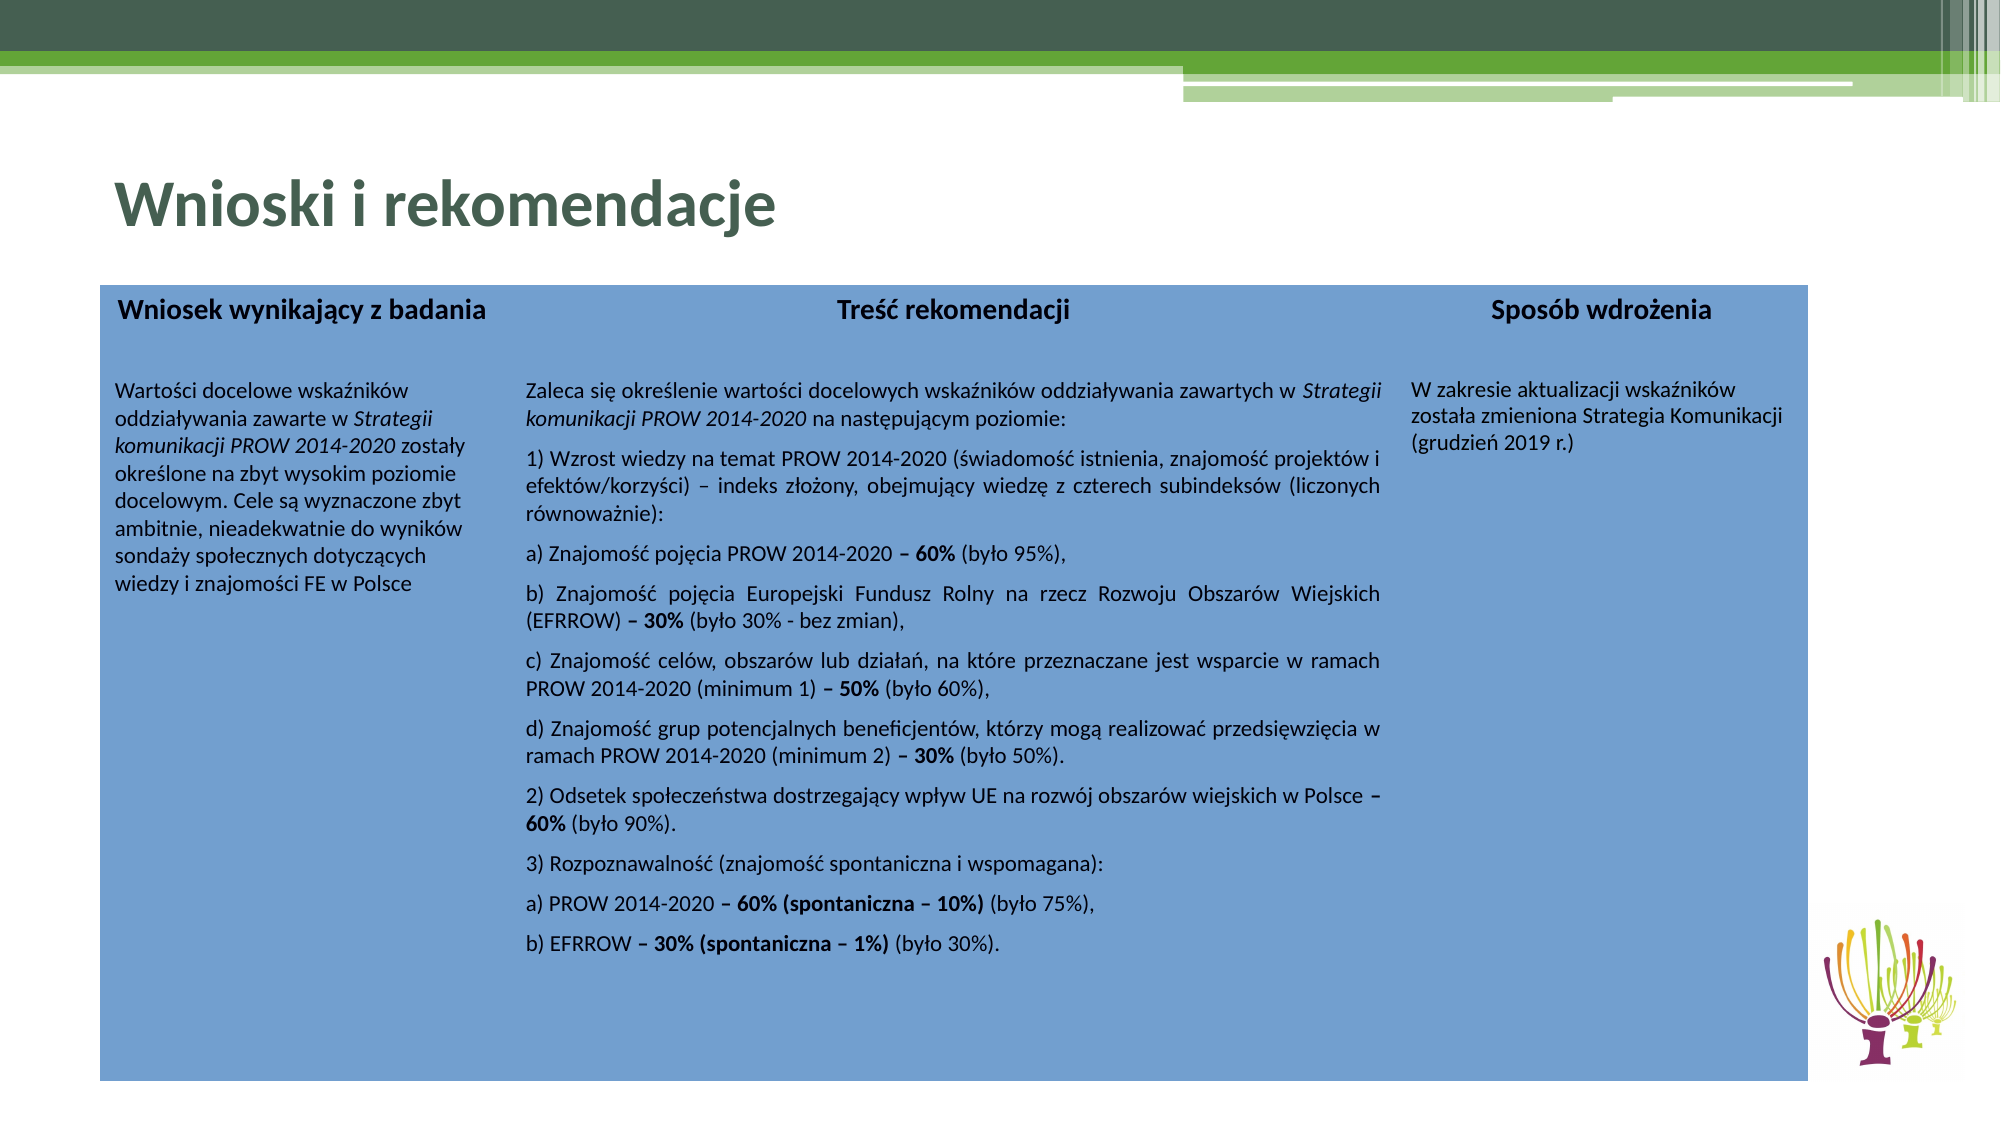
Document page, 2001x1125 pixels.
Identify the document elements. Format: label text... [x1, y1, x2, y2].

table_header Sposób wdrożenia [1396, 285, 1808, 369]
table_header Treść rekomendacji [511, 285, 1396, 369]
table_cell Zaleca się określenie wartości docelowych wskaźników oddziaływania zawartych w Strategii komunikacji PROW 2014-2020 na następującym poziomie: 1) Wzrost wiedzy na temat PROW 2014-2020 (świadomość istnienia, znajomość projektów i efektów/korzyści) – indeks złożony, obejmujący wiedzę z czterech subindeksów (liczonych równoważnie): a) Znajomość pojęcia PROW 2014-2020 – 60% (było 95%), b) Znajomość pojęcia Europejski Fundusz Rolny na rzecz Rozwoju Obszarów Wiejskich (EFRROW) – 30% (było 30% - bez zmian), c) Znajomość celów, obszarów lub działań, na które przeznaczane jest wsparcie w ramach PROW 2014-2020 (minimum 1) – 50% (było 60%), d) Znajomość grup potencjalnych beneficjentów, którzy mogą realizować przedsięwzięcia w ramach PROW 2014-2020 (minimum 2) – 30% (było 50%). 2) Odsetek społeczeństwa dostrzegający wpływ UE na rozwój obszarów wiejskich w Polsce – 60% (było 90%). 3) Rozpoznawalność (znajomość spontaniczna i wspomagana): a) PROW 2014-2020 – 60% (spontaniczna – 10%) (było 75%), b) EFRROW – 30% (spontaniczna – 1%) (było 30%). [511, 369, 1396, 1081]
table_header Wniosek wynikający z badania [100, 285, 511, 369]
picture [1807, 903, 1965, 1082]
title Wnioski i rekomendacje [99, 113, 1900, 286]
table_cell W zakresie aktualizacji wskaźników została zmieniona Strategia Komunikacji (grudzień 2019 r.) [1396, 369, 1808, 1081]
table_cell Wartości docelowe wskaźników oddziaływania zawarte w Strategii komunikacji PROW 2014-2020 zostały określone na zbyt wysokim poziomie docelowym. Cele są wyznaczone zbyt ambitnie, nieadekwatnie do wyników sondaży społecznych dotyczących wiedzy i znajomości FE w Polsce [100, 369, 511, 1081]
